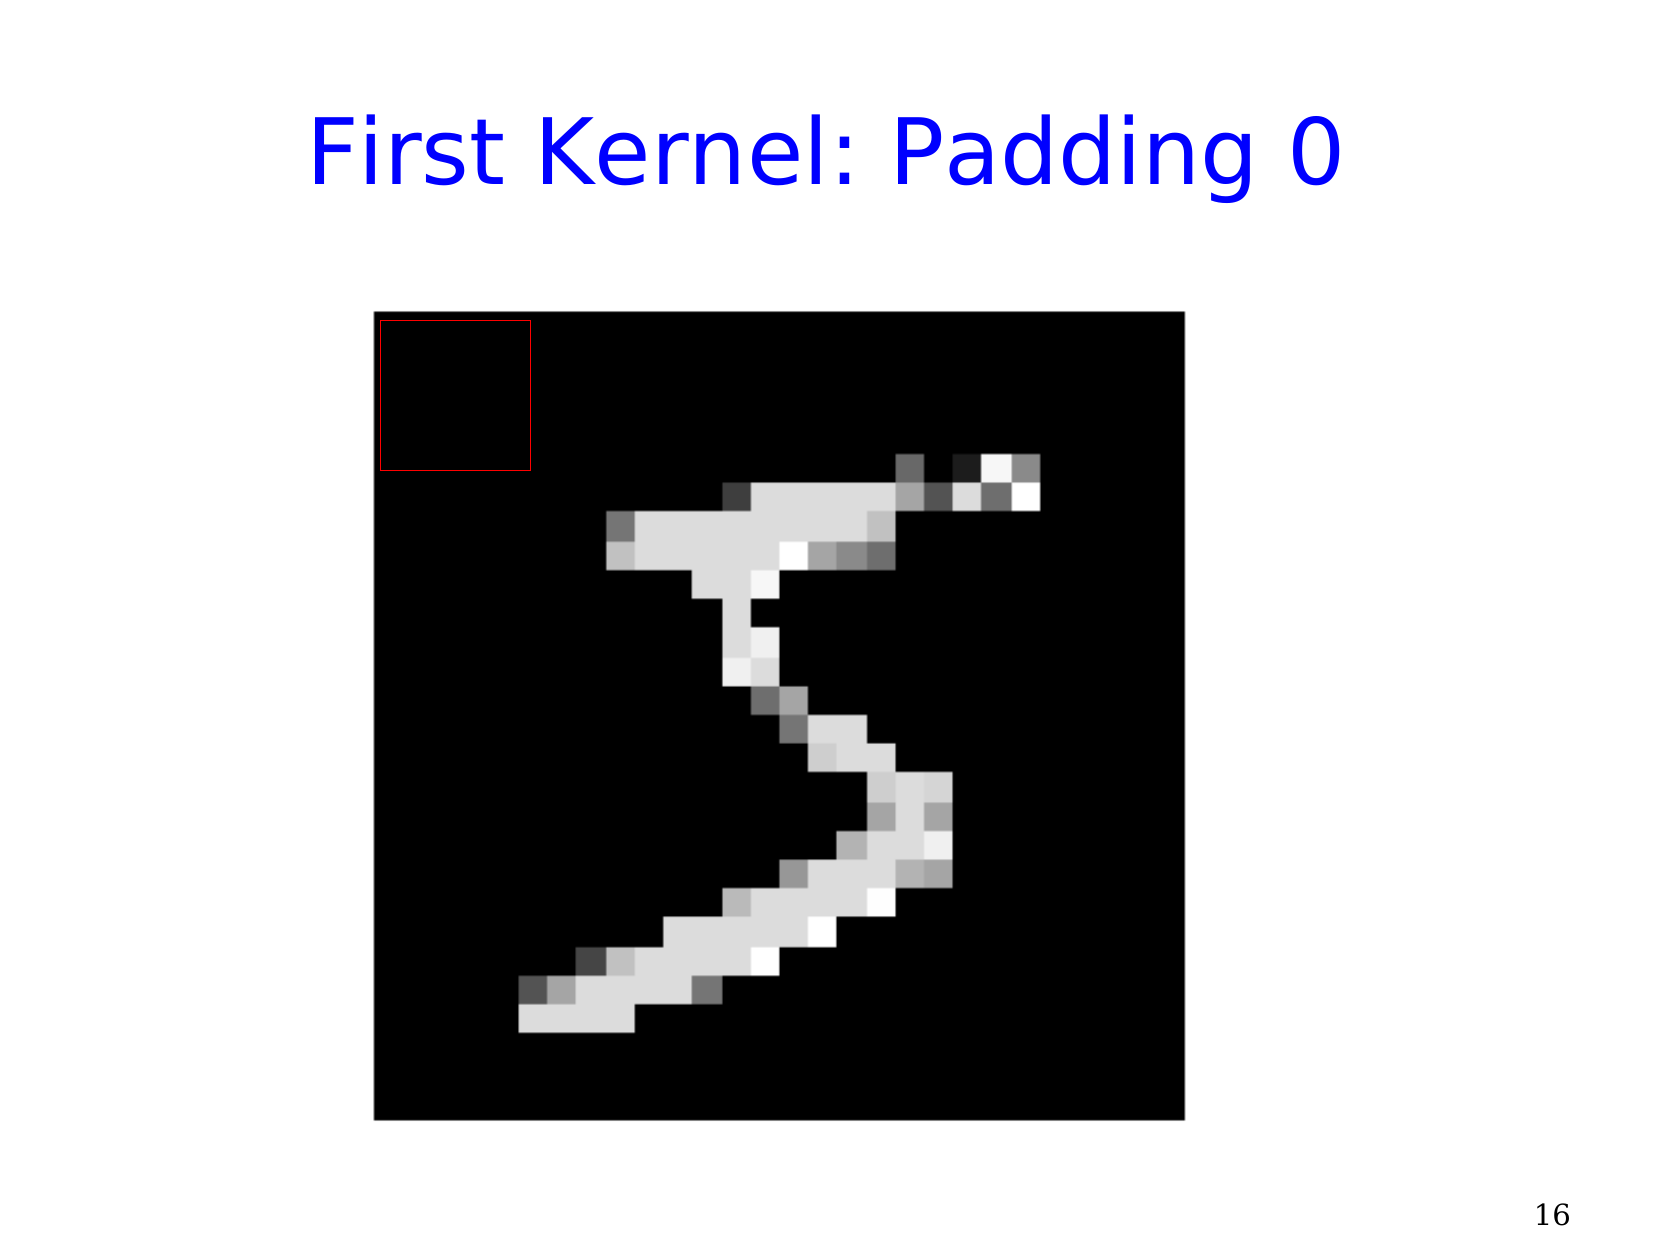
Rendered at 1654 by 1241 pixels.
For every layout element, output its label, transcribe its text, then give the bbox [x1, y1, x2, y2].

picture [357, 299, 1203, 1132]
title First Kernel: Padding 0 [82, 49, 1571, 257]
